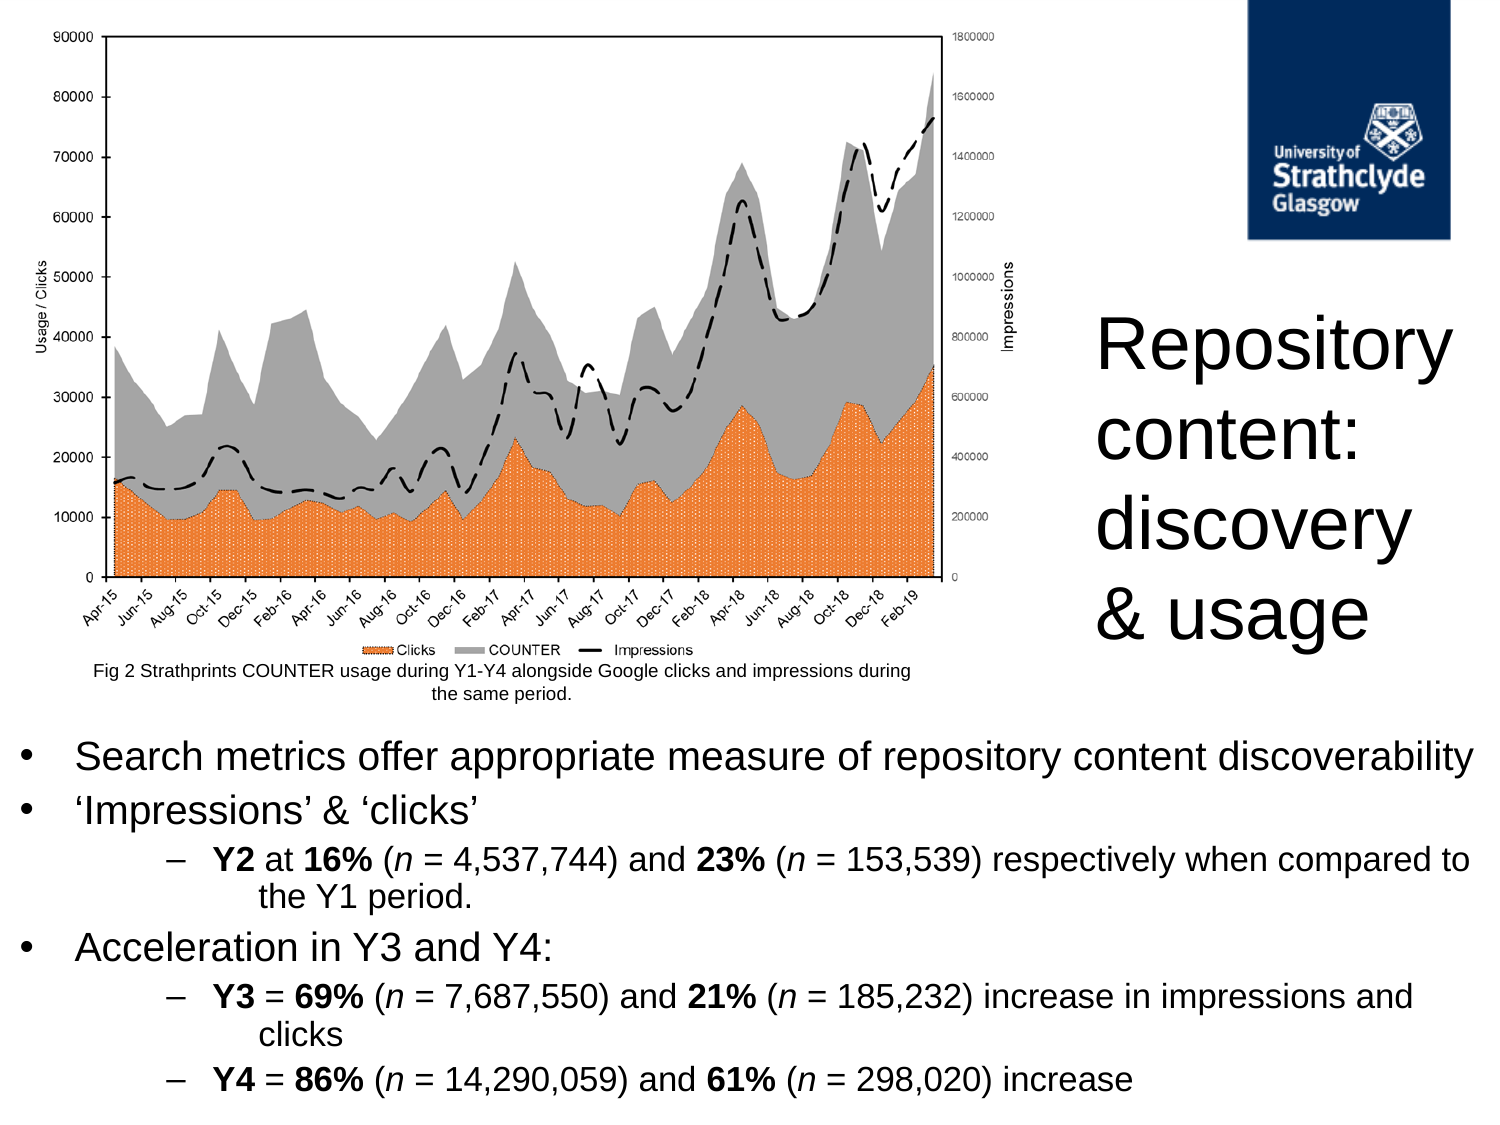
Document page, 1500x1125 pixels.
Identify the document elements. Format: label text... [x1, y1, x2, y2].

text_box Fig 2 Strathprints COUNTER usage during Y1-Y4 alongside Google clicks and impressions during the same period. [77, 652, 927, 712]
title Repository content: discovery & usage [1080, 286, 1471, 405]
picture [17, 22, 1032, 669]
list Search metrics offer appropriate measure of repository content discoverability ‘Impressions’ & ‘clicks’ Y2 at 16% (n = 4,537,744) and 23% (n = 153,539) respectively when compared to the Y1 period. Acceleration in Y3 and Y4: Y3 = 69% (n = 7,687,550) and 21% (n = 185,232) increase in impressions and clicks Y4 = 86% (n = 14,290,059) and 61% (n = 298,020) increase [4, 727, 1498, 1125]
